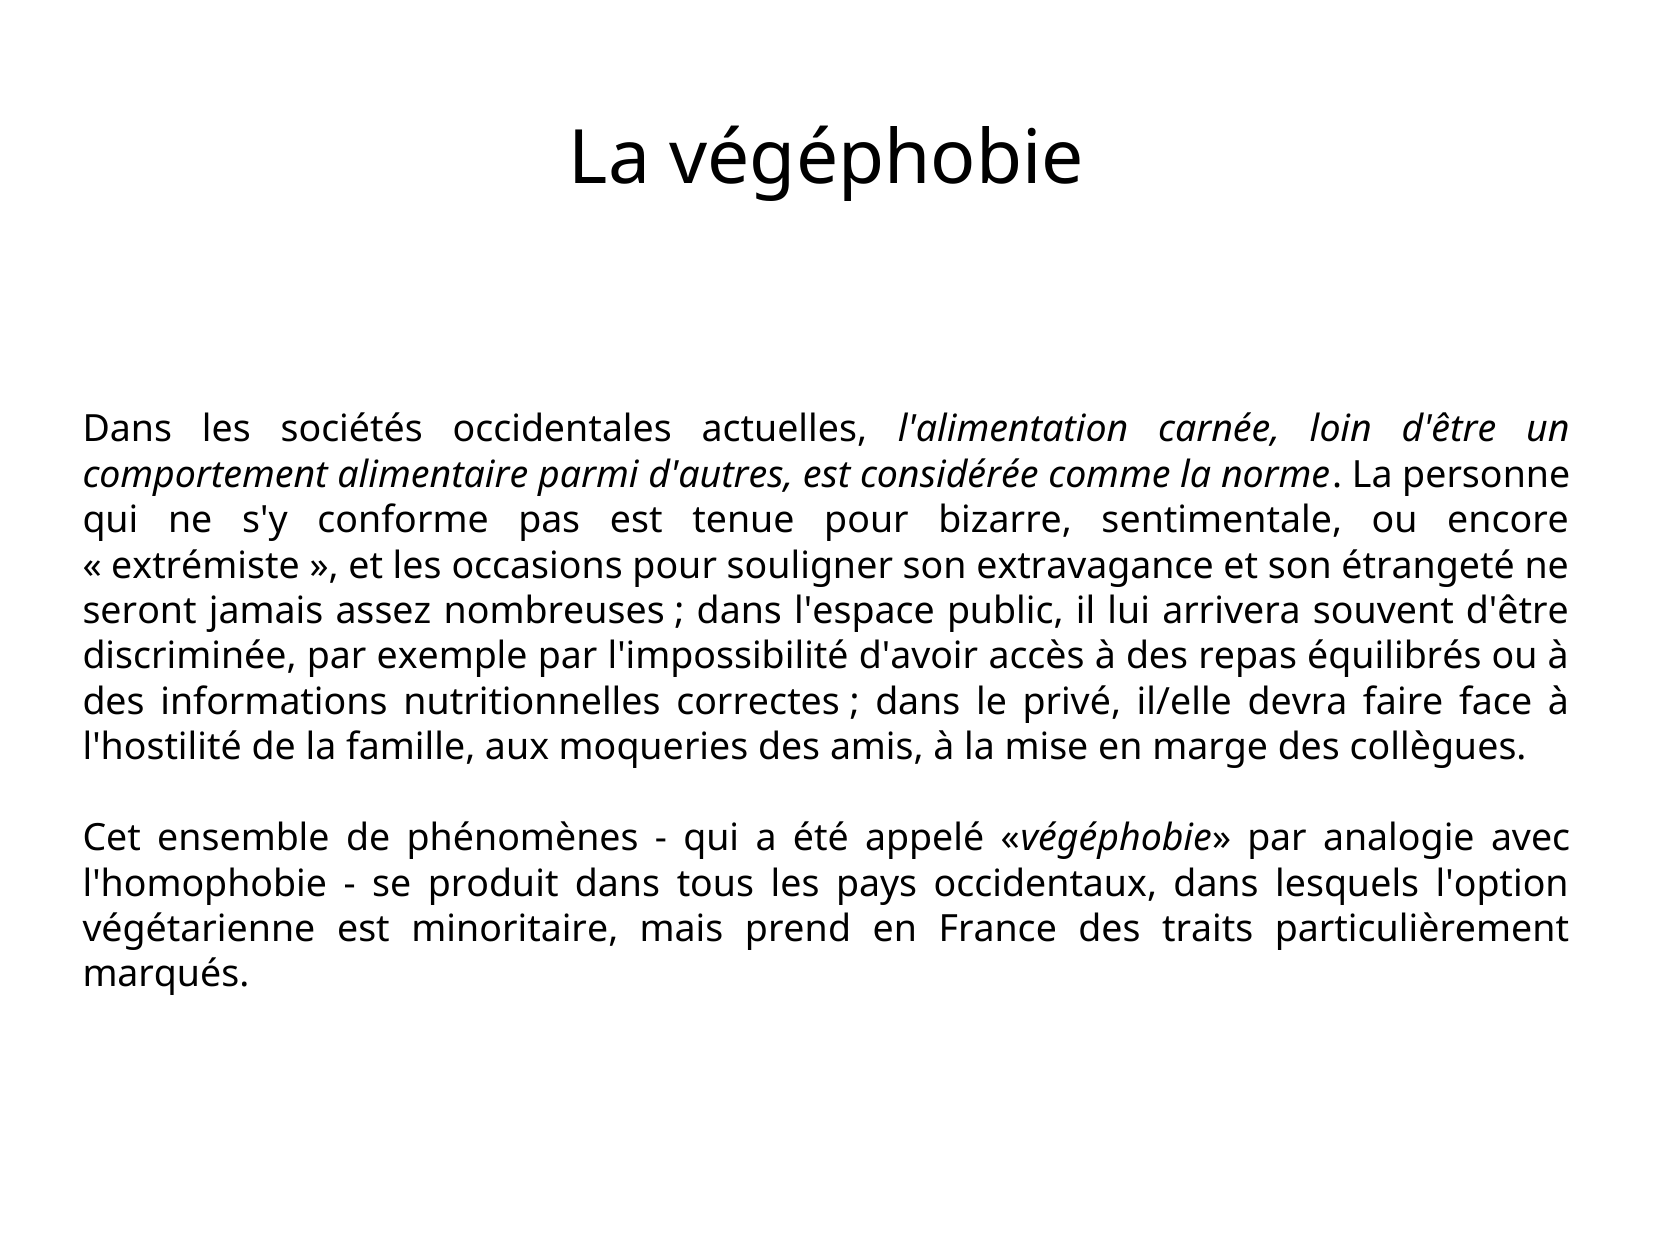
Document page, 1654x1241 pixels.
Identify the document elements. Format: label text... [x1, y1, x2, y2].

subtitle Dans les sociétés occidentales actuelles, l'alimentation carnée, loin d'être un comportement alimentaire parmi d'autres, est considérée comme la norme. La personne qui ne s'y conforme pas est tenue pour bizarre, sentimentale, ou encore « extrémiste », et les occasions pour souligner son extravagance et son étrangeté ne seront jamais assez nombreuses ; dans l'espace public, il lui arrivera souvent d'être discriminée, par exemple par l'impossibilité d'avoir accès à des repas équilibrés ou à des informations nutritionnelles correctes ; dans le privé, il/elle devra faire face à l'hostilité de la famille, aux moqueries des amis, à la mise en marge des collègues. Cet ensemble de phénomènes - qui a été appelé «végéphobie» par analogie avec l'homophobie - se produit dans tous les pays occidentaux, dans lesquels l'option végétarienne est minoritaire, mais prend en France des traits particulièrement marqués. [82, 297, 1571, 1102]
title La végéphobie [82, 56, 1571, 249]
